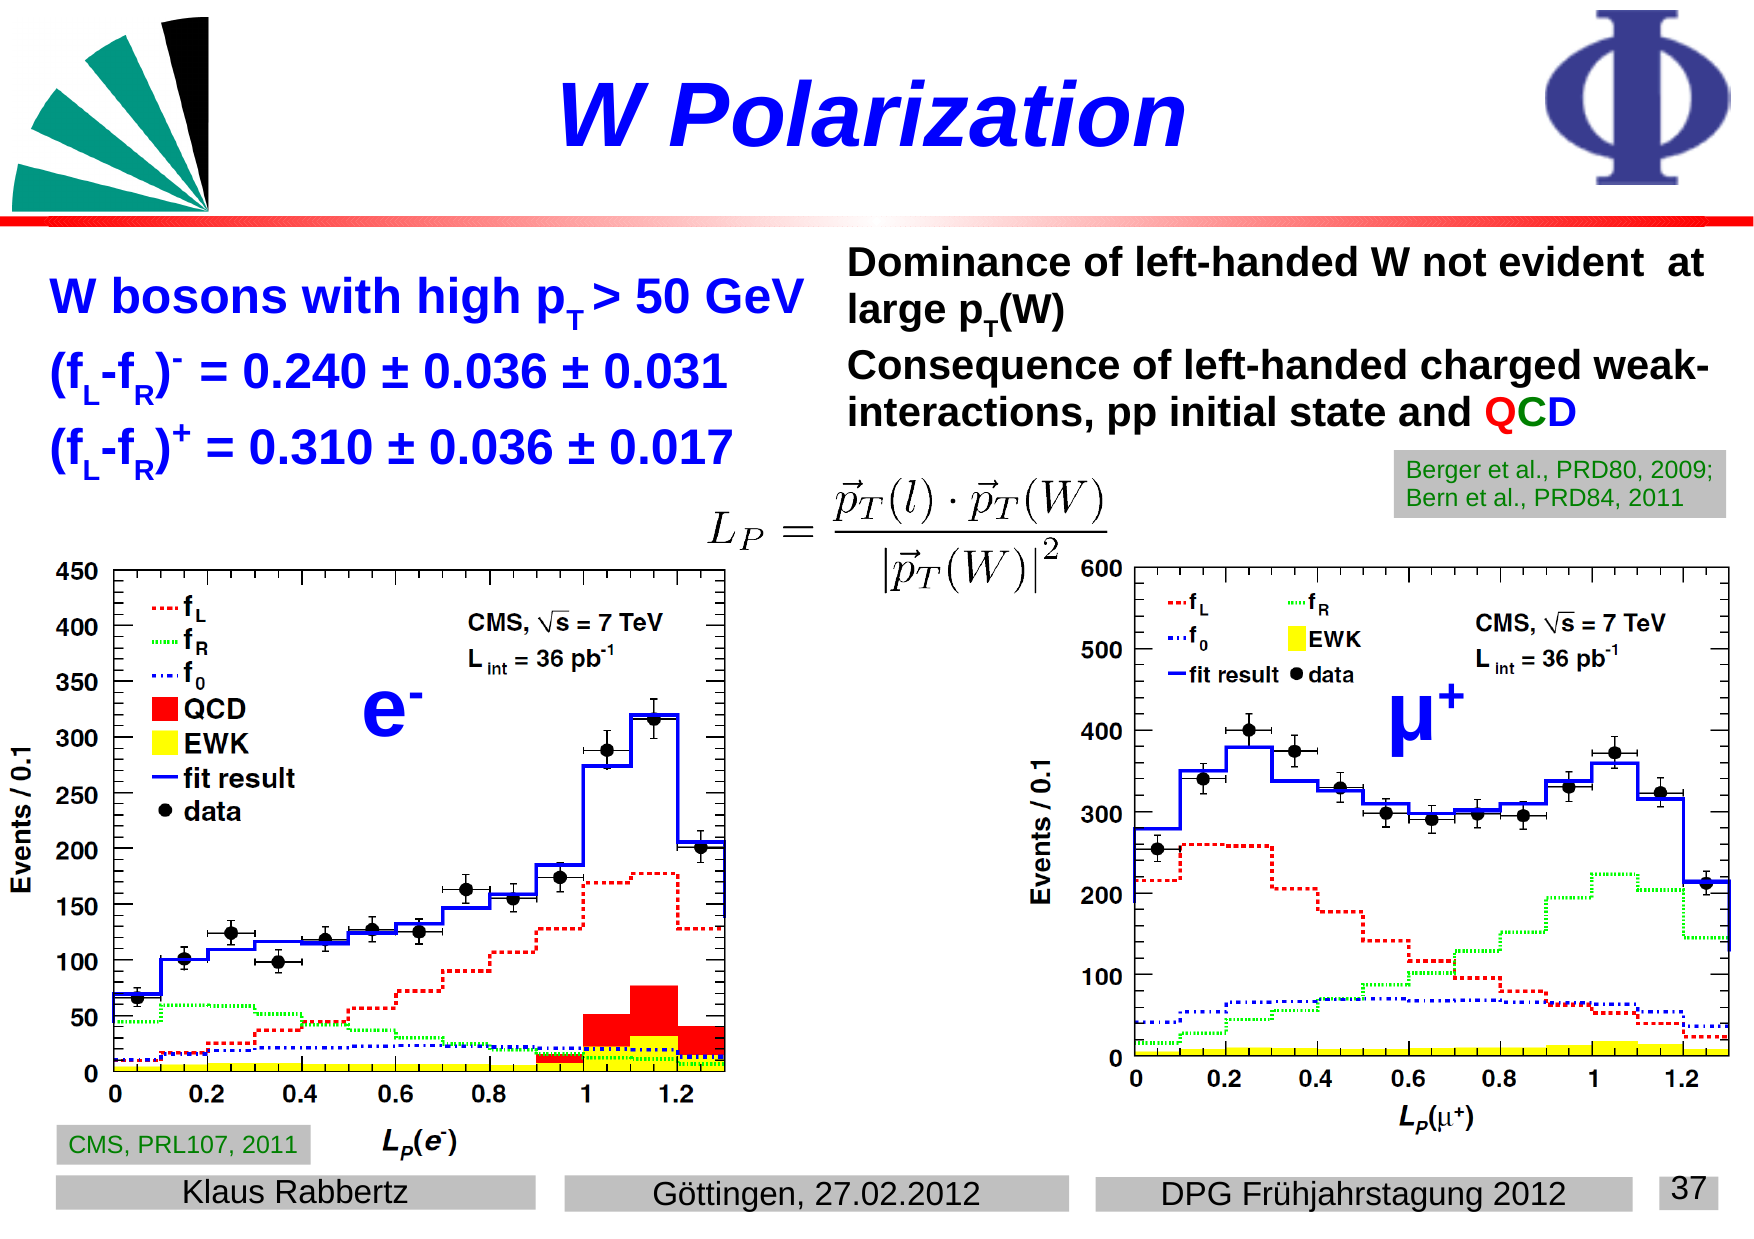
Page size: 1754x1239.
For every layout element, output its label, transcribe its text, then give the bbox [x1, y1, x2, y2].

picture [12, 17, 209, 214]
picture [1545, 10, 1731, 185]
text_box Berger et al., PRD80, 2009; Bern et al., PRD84, 2011 [1393, 450, 1726, 518]
picture [3, 471, 1737, 1163]
text_box e- [350, 655, 437, 761]
text_box μ+ [1374, 658, 1478, 764]
title W Polarization [220, 16, 1525, 213]
text_box CMS, PRL107, 2011 [56, 1124, 311, 1165]
text_box W bosons with high pT > 50 GeV (fL-fR)- = 0.240 ± 0.036 ± 0.031 (fL-fR)+ = 0.310 ± 0.036 ± 0.017 [37, 262, 817, 493]
text_box Dominance of left-handed W not evident at large pT(W) Consequence of left-handed charged weak-interactions, pp initial state and QCD [835, 233, 1736, 442]
